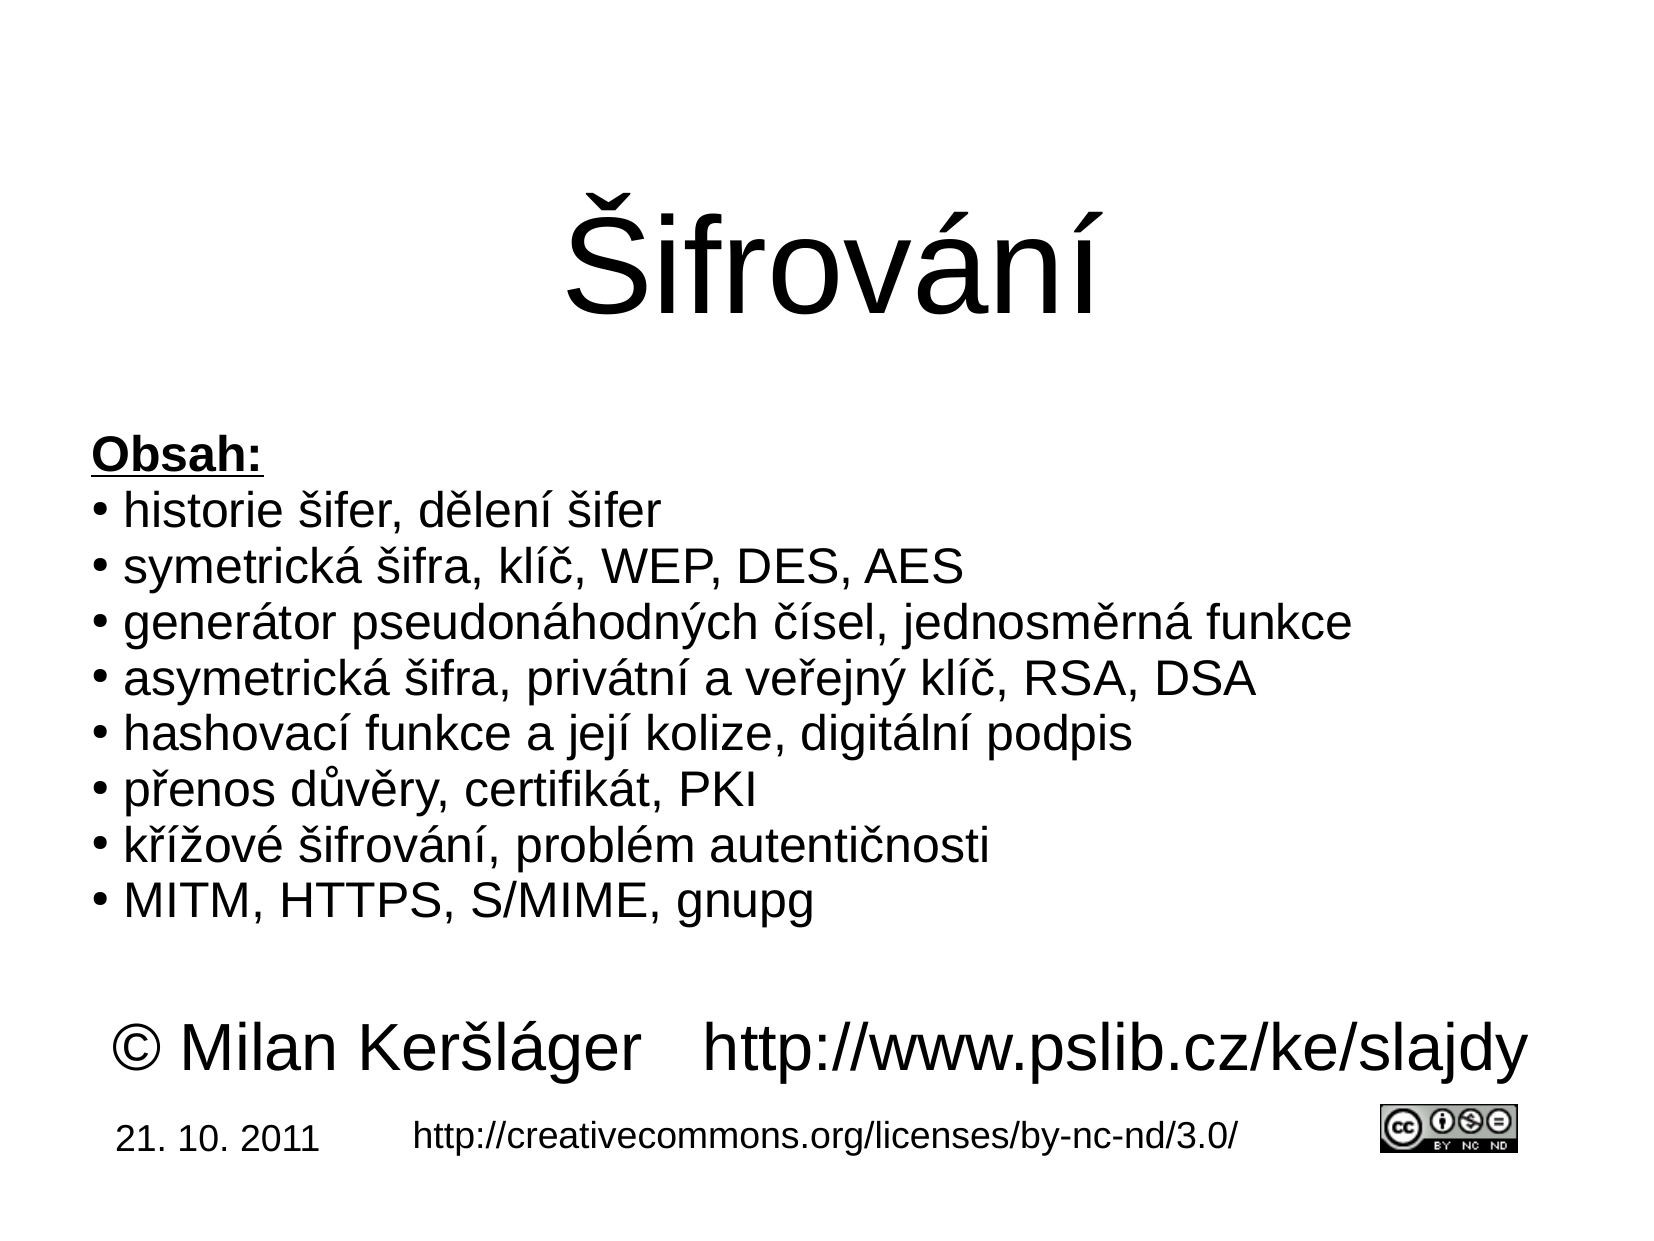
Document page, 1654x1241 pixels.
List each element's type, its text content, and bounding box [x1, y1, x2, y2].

title Šifrování [88, 124, 1577, 408]
list © Milan Keršláger http://www.pslib.cz/ke/slajdy [76, 1009, 1565, 1087]
text_box 21.10.2011 [100, 1110, 337, 1168]
picture [1380, 1104, 1518, 1153]
text_box Obsah: historie šifer, dělení šifer symetrická šifra, klíč, WEP, DES, AES generátor pseudonáhodných čísel, jednosměrná funkce asymetrická šifra, privátní a veřejný klíč, RSA, DSA hashovací funkce a její kolize, digitální podpis přenos důvěry, certifikát, PKI křížové šifrování, problém autentičnosti MITM, HTTPS, S/MIME, gnupg [76, 419, 1583, 936]
text_box http://creativecommons.org/licenses/by-nc-nd/3.0/ [339, 1107, 1313, 1165]
